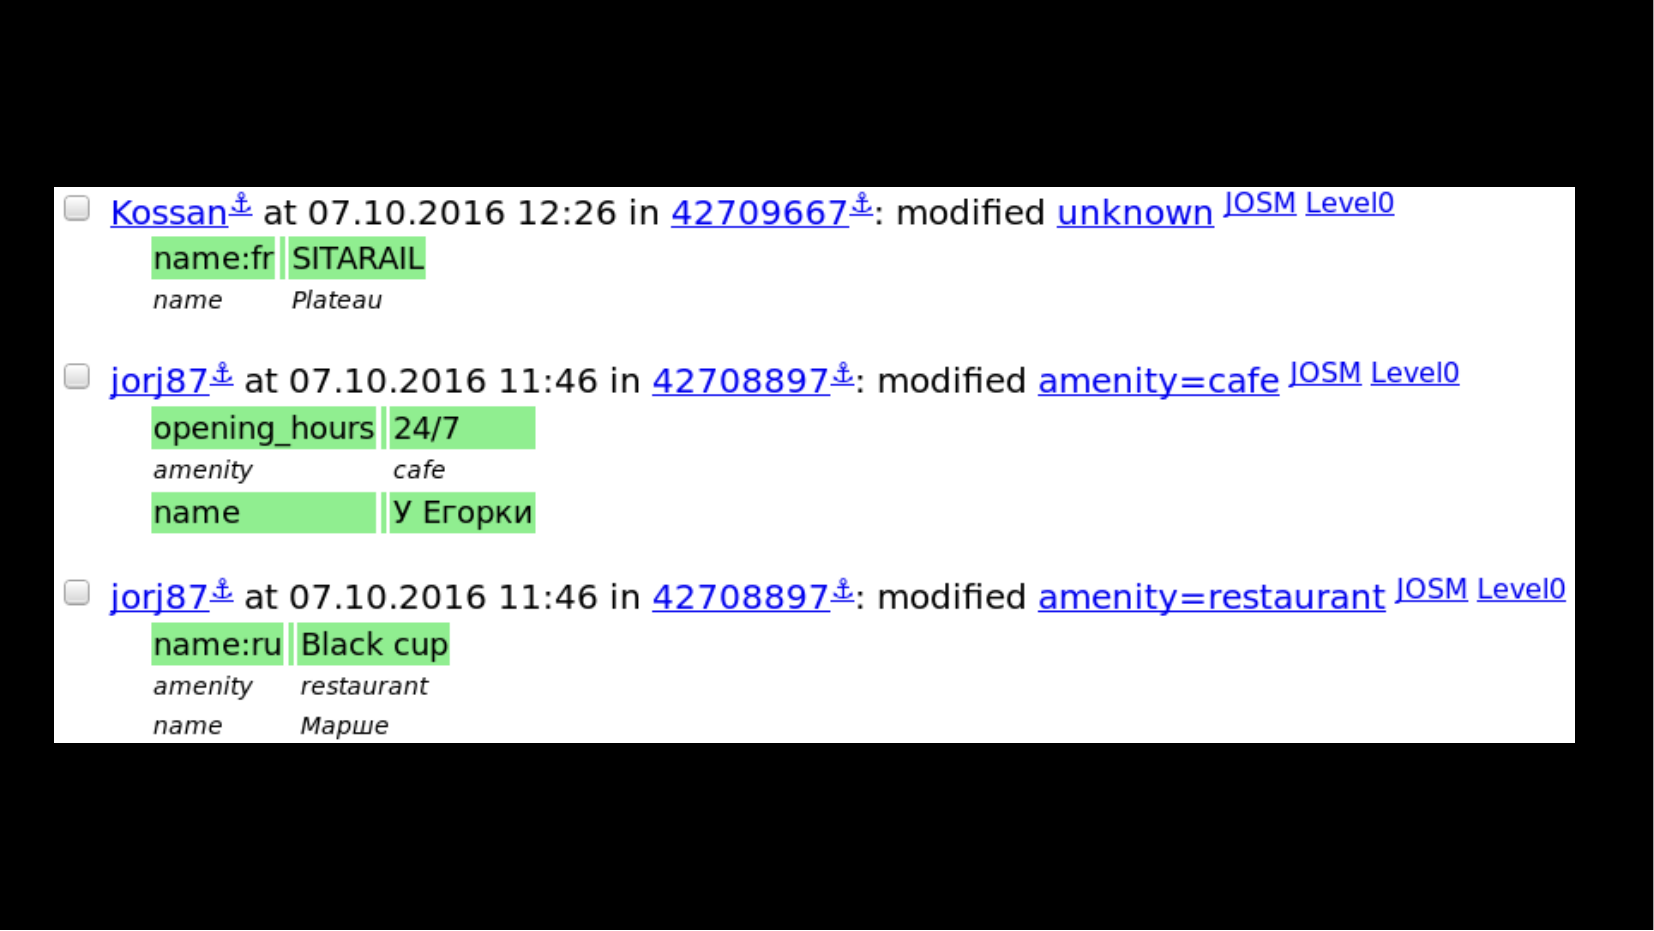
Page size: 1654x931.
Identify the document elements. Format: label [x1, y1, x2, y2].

picture [54, 187, 1575, 743]
